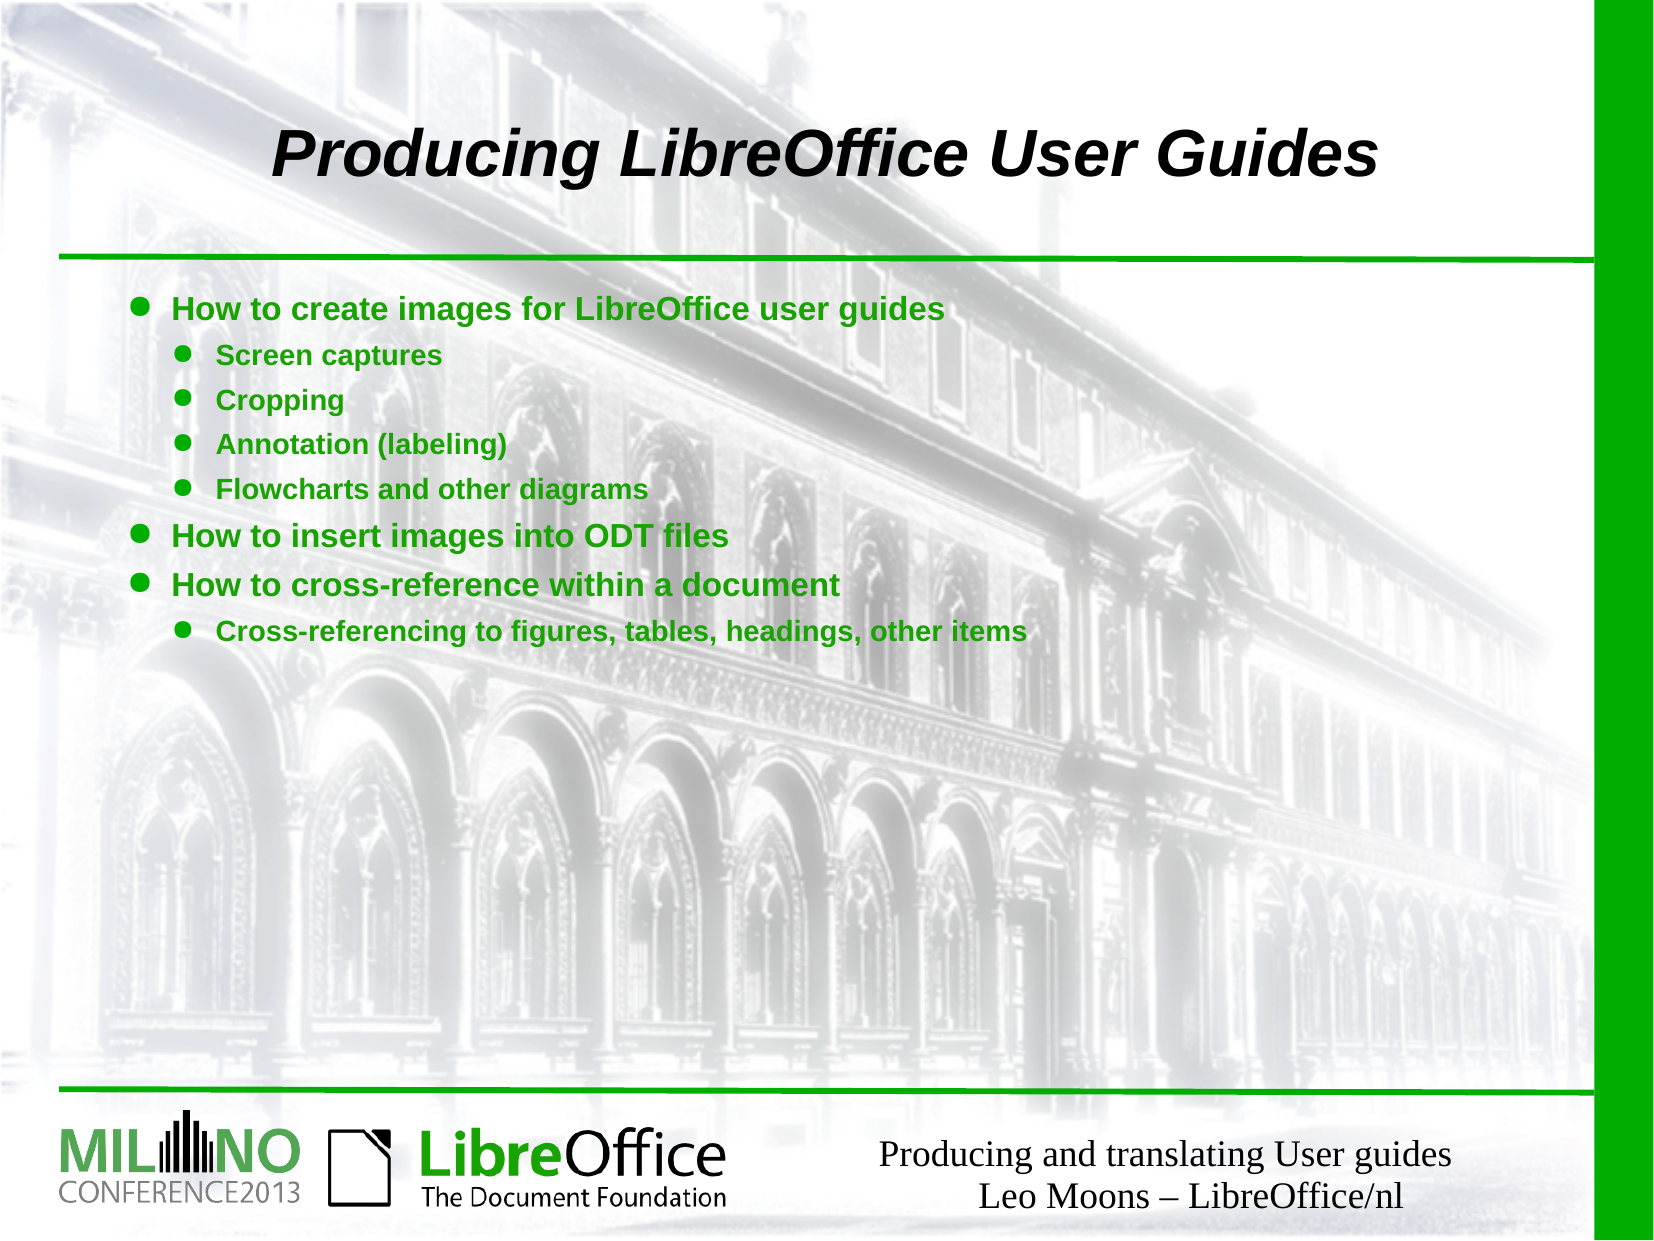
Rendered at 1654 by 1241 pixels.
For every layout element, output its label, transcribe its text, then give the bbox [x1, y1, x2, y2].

title Producing LibreOffice User Guides [82, 49, 1571, 257]
text_box Producing and translating User guides Leo Moons – LibreOffice/nl [864, 1126, 1519, 1224]
picture [0, 1, 1594, 1241]
list How to create images for LibreOffice user guides Screen captures Cropping Annotation (labeling) Flowcharts and other diagrams How to insert images into ODT files How to cross-reference within a document Cross-referencing to figures, tables, headings, other items [82, 290, 1571, 1010]
